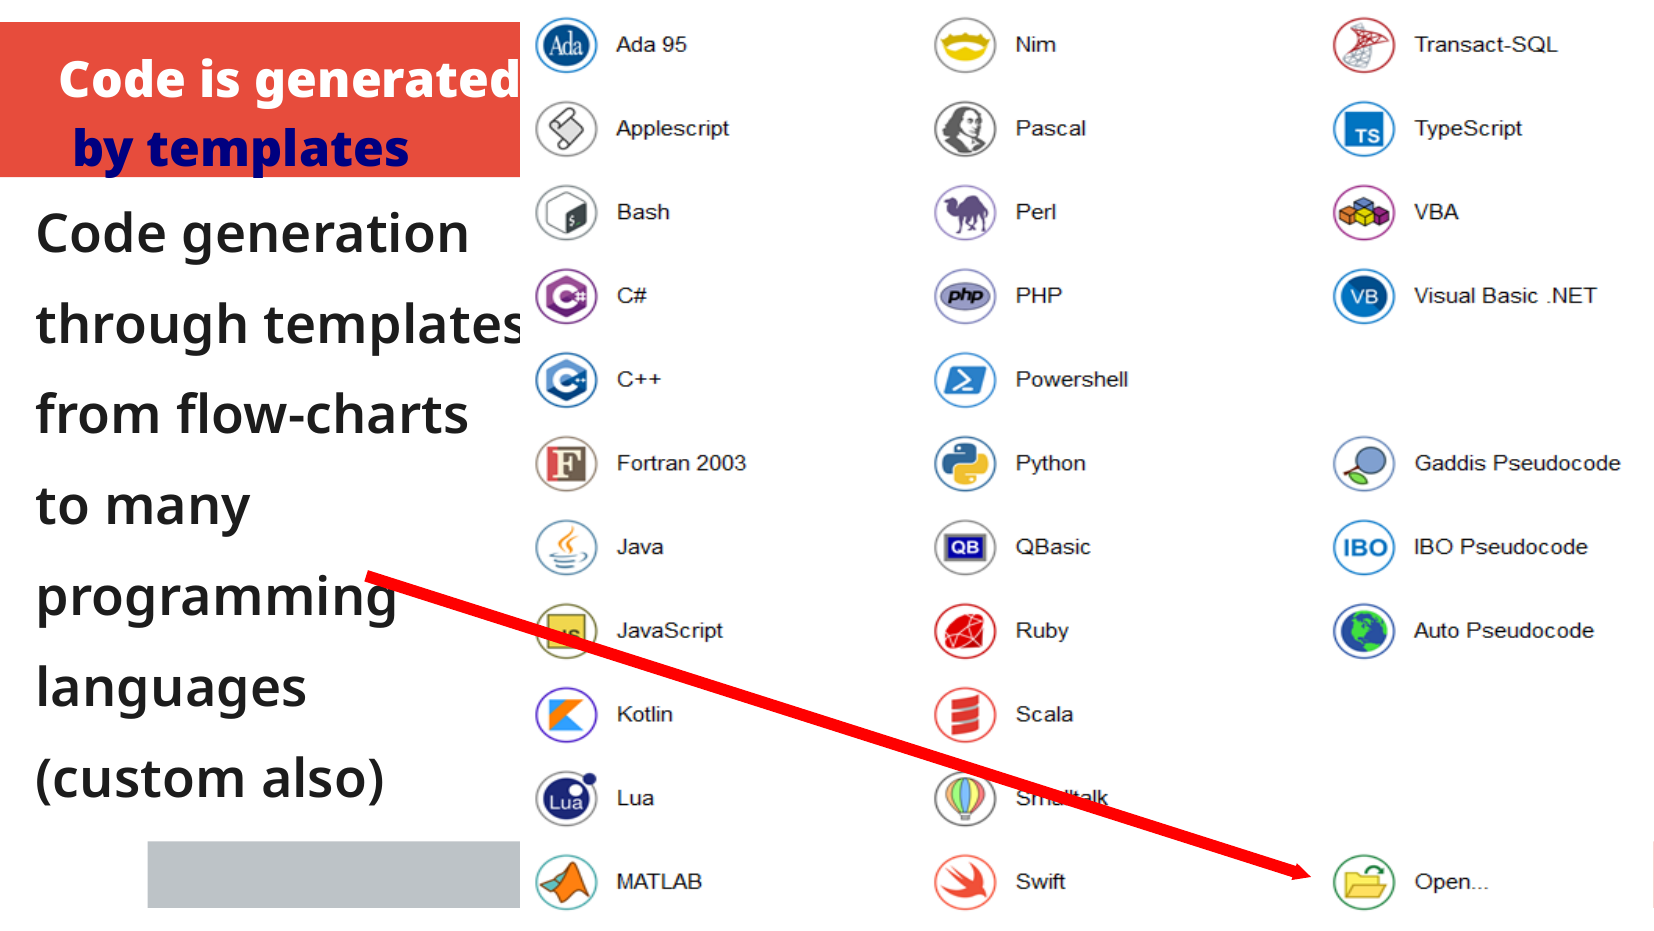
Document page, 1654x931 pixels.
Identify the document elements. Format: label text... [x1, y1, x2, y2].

list Code generation through templates from flow-charts to many programming languages (custom also) [35, 194, 520, 820]
picture [520, 0, 1654, 924]
title Code is generated by templates [59, 44, 520, 156]
